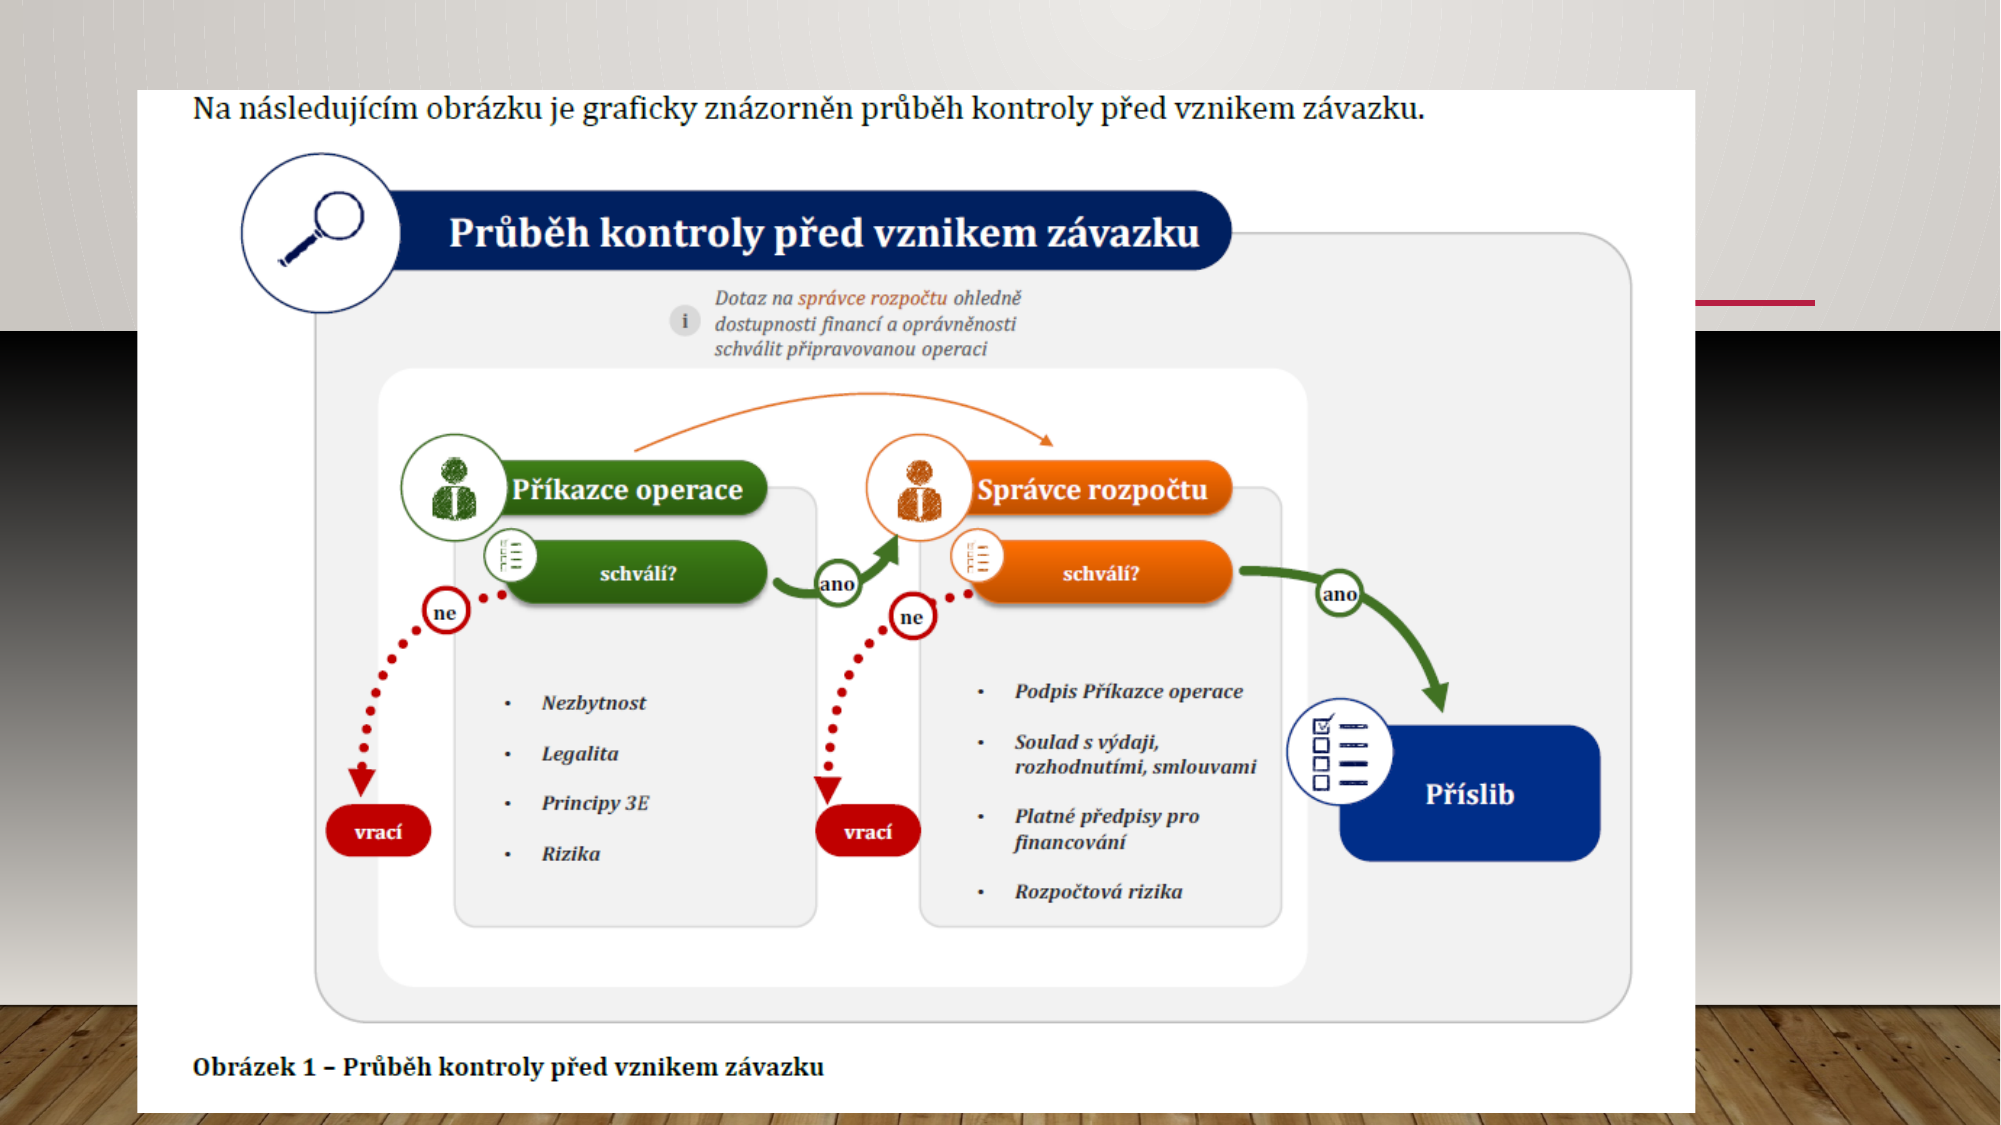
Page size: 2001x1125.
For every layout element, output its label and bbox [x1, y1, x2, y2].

picture [137, 90, 1696, 1113]
